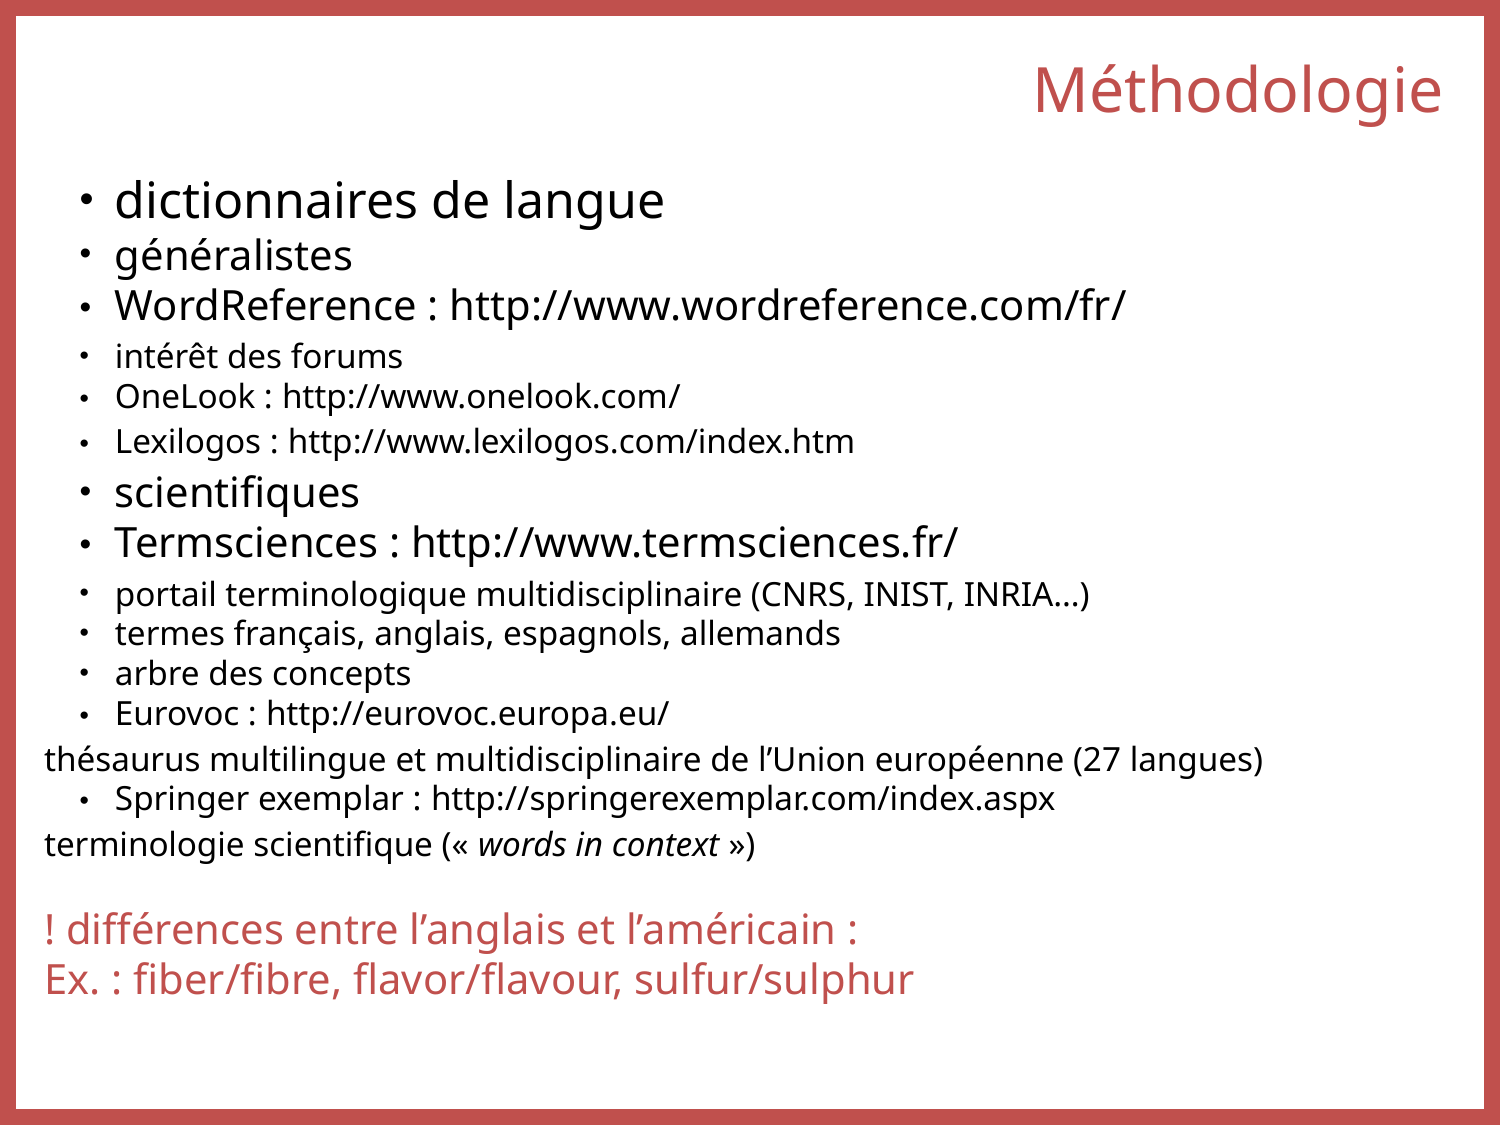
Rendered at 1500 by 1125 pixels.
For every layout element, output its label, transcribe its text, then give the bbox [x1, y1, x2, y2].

text_box Méthodologie [108, 42, 1459, 161]
text_box dictionnaires de langue généralistes WordReference : http://www.wordreference.com/fr/ intérêt des forums OneLook : http://www.onelook.com/ Lexilogos : http://www.lexilogos.com/index.htm scientifiques Termsciences : http://www.termsciences.fr/ portail terminologique multidisciplinaire (CNRS, INIST, INRIA…) termes français, anglais, espagnols, allemands arbre des concepts Eurovoc : http://eurovoc.europa.eu/ thésaurus multilingue et multidisciplinaire de l’Union européenne (27 langues) Springer exemplar : http://springerexemplar.com/index.aspx terminologie scientifique (« words in context ») ! différences entre l’anglais et l’américain : Ex. : fiber/fibre, flavor/flavour, sulfur/sulphur [29, 160, 1414, 1035]
text_box [0, 0, 1500, 1125]
